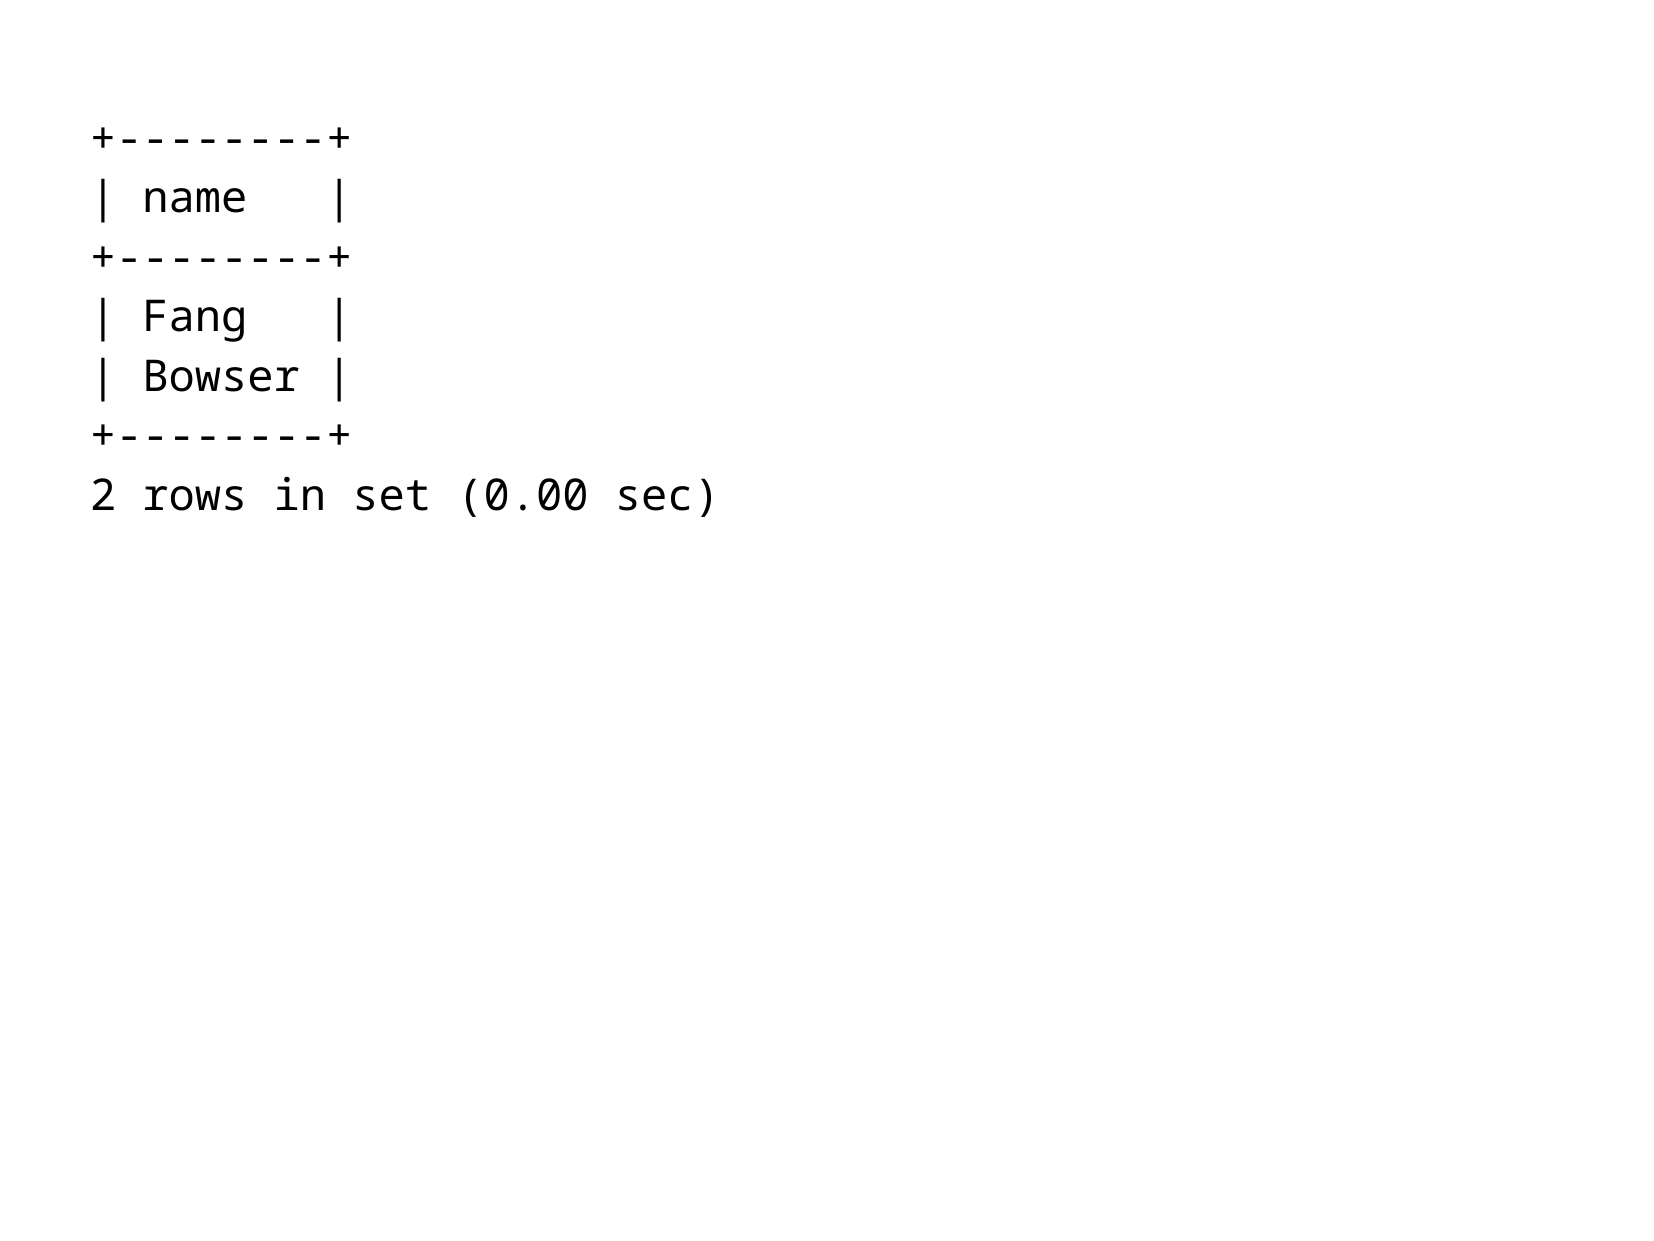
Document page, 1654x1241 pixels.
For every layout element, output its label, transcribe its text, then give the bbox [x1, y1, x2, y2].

text_box +--------+ | name | +--------+ | Fang | | Bowser | +--------+ 2 rows in set (0.00 sec) [75, 99, 1576, 499]
